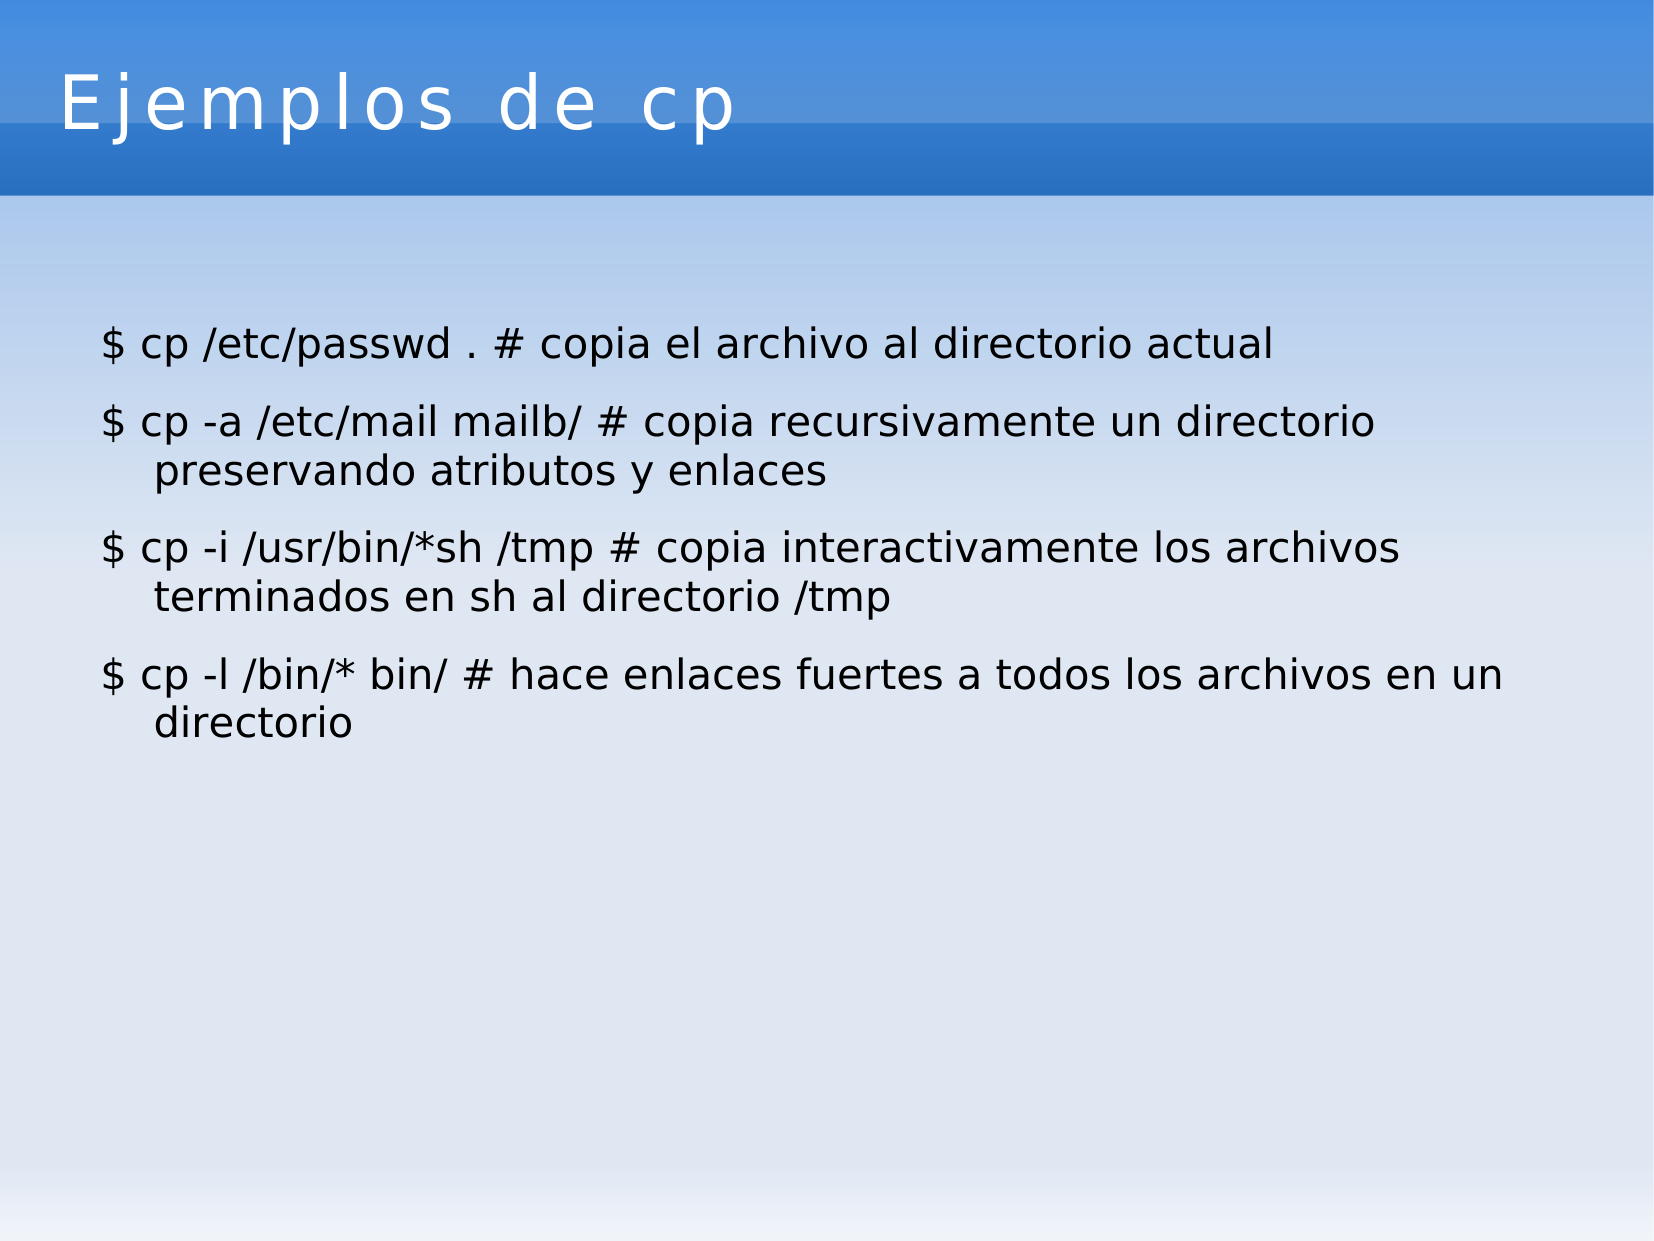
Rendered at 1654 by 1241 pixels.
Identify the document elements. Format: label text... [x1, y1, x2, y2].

picture [0, 0, 1654, 1241]
title Ejemplos de cp [59, 29, 1270, 178]
list $ cp /etc/passwd . # copia el archivo al directorio actual $ cp -a /etc/mail mailb/ # copia recursivamente un directorio preservando atributos y enlaces $ cp -i /usr/bin/*sh /tmp # copia interactivamente los archivos terminados en sh al directorio /tmp $ cp -l /bin/* bin/ # hace enlaces fuertes a todos los archivos en un directorio [82, 319, 1571, 1139]
